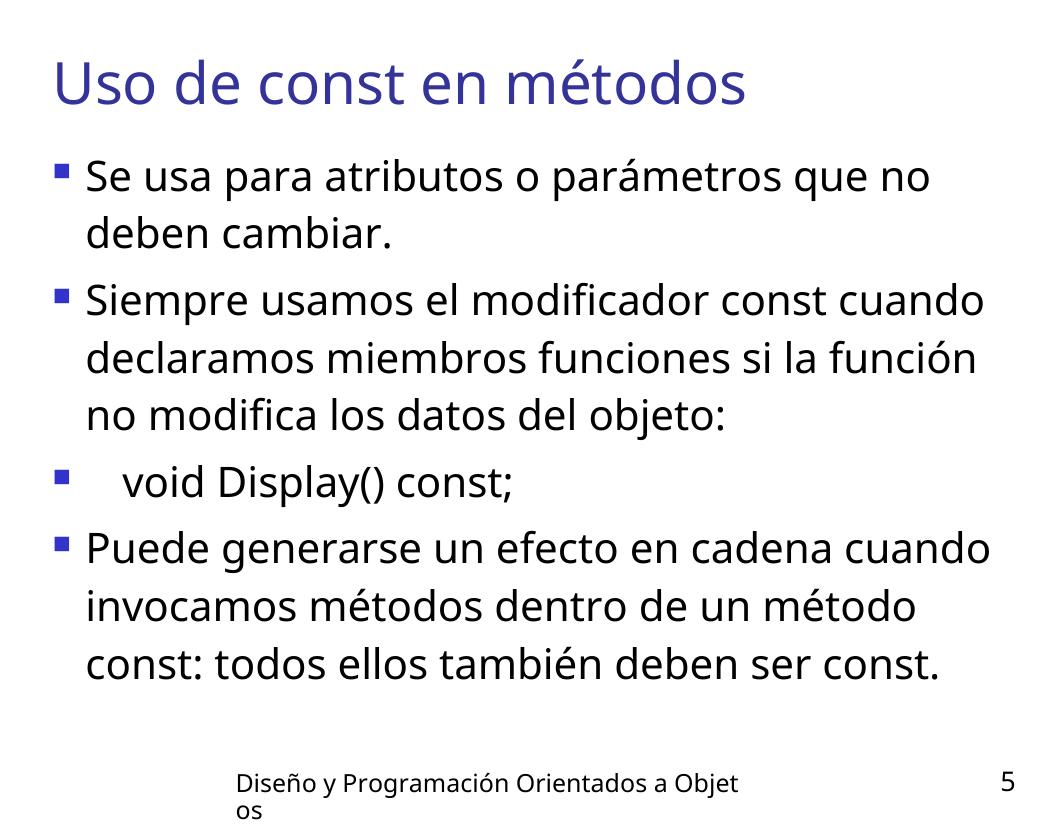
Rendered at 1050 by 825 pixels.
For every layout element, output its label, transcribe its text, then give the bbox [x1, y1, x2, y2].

list Se usa para atributos o parámetros que no deben cambiar. Siempre usamos el modificador const cuando declaramos miembros funciones si la función no modifica los datos del objeto: void Display() const; Puede generarse un efecto en cadena cuando invocamos métodos dentro de un método const: todos ellos también deben ser const. [37, 138, 1023, 751]
title Uso de const en métodos [37, 4, 1026, 129]
